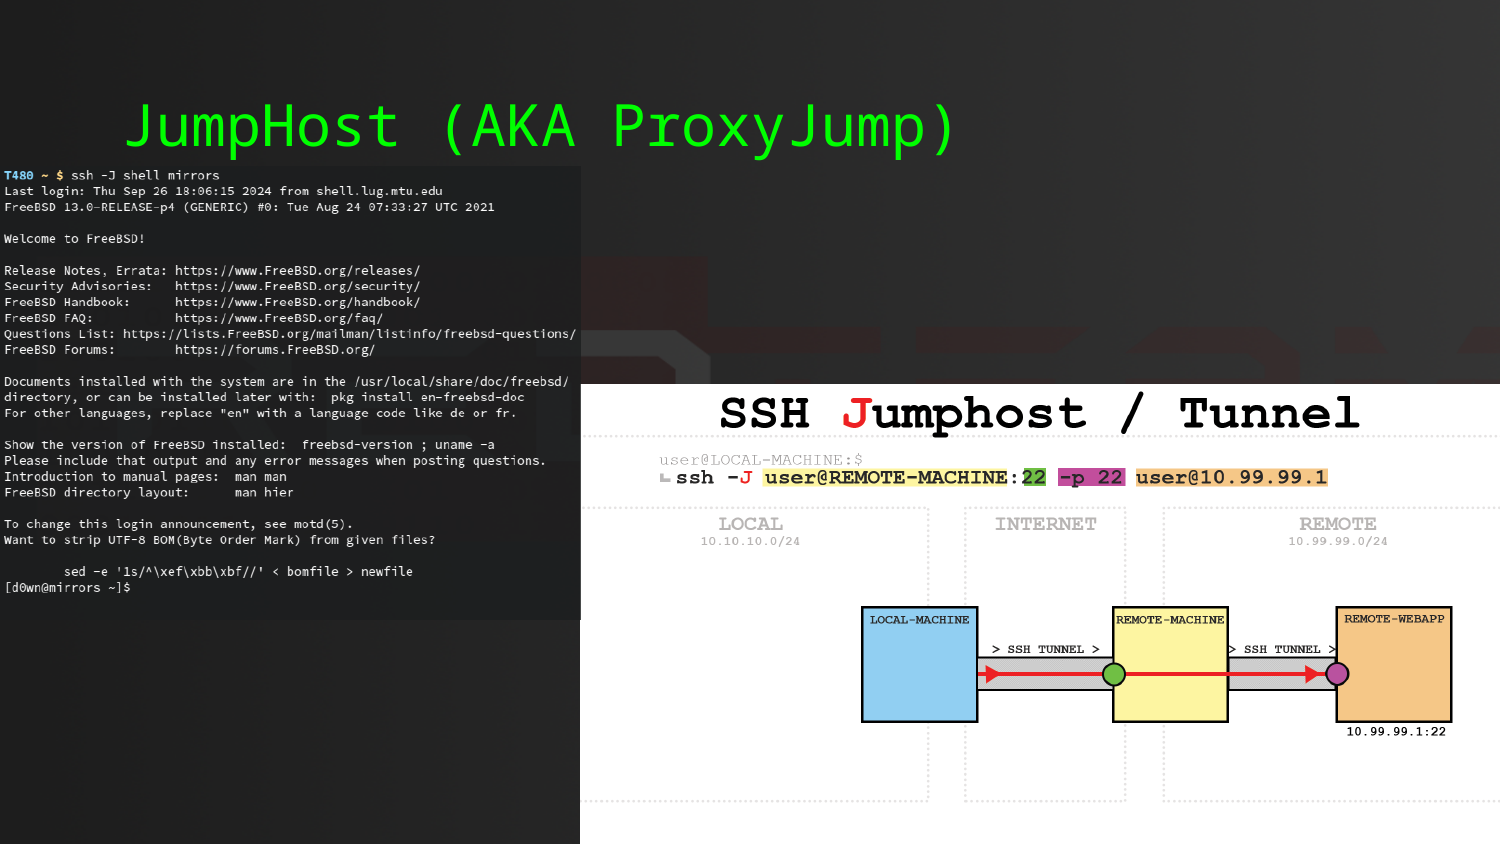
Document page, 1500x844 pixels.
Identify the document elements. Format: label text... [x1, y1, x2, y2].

title JumpHost (AKA ProxyJump) [105, 72, 1443, 167]
picture [0, 0, 1500, 844]
